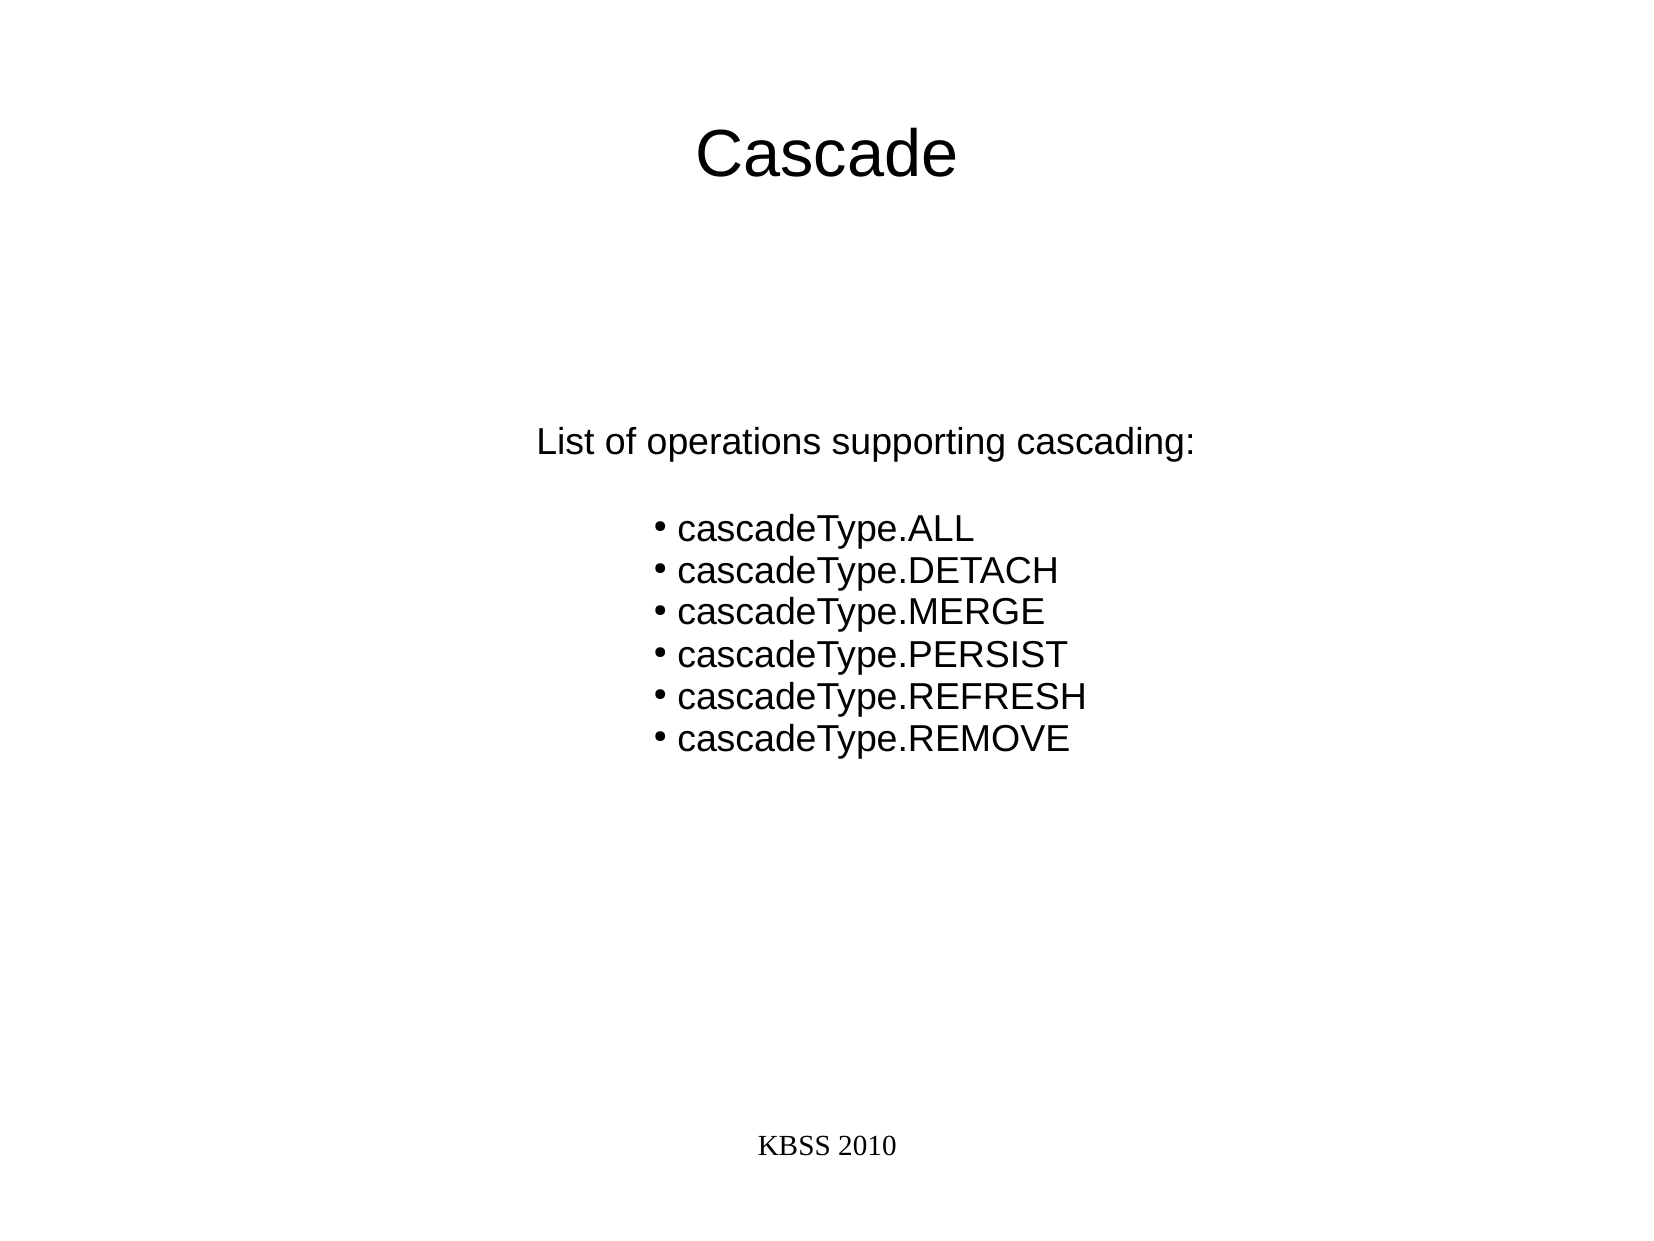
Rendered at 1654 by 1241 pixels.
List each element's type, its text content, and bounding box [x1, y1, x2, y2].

title Cascade [82, 49, 1571, 257]
text_box List of operations supporting cascading: [521, 413, 1211, 471]
text_box cascadeType.ALL cascadeType.DETACH cascadeType.MERGE cascadeType.PERSIST cascadeType.REFRESH cascadeType.REMOVE [638, 499, 1102, 767]
